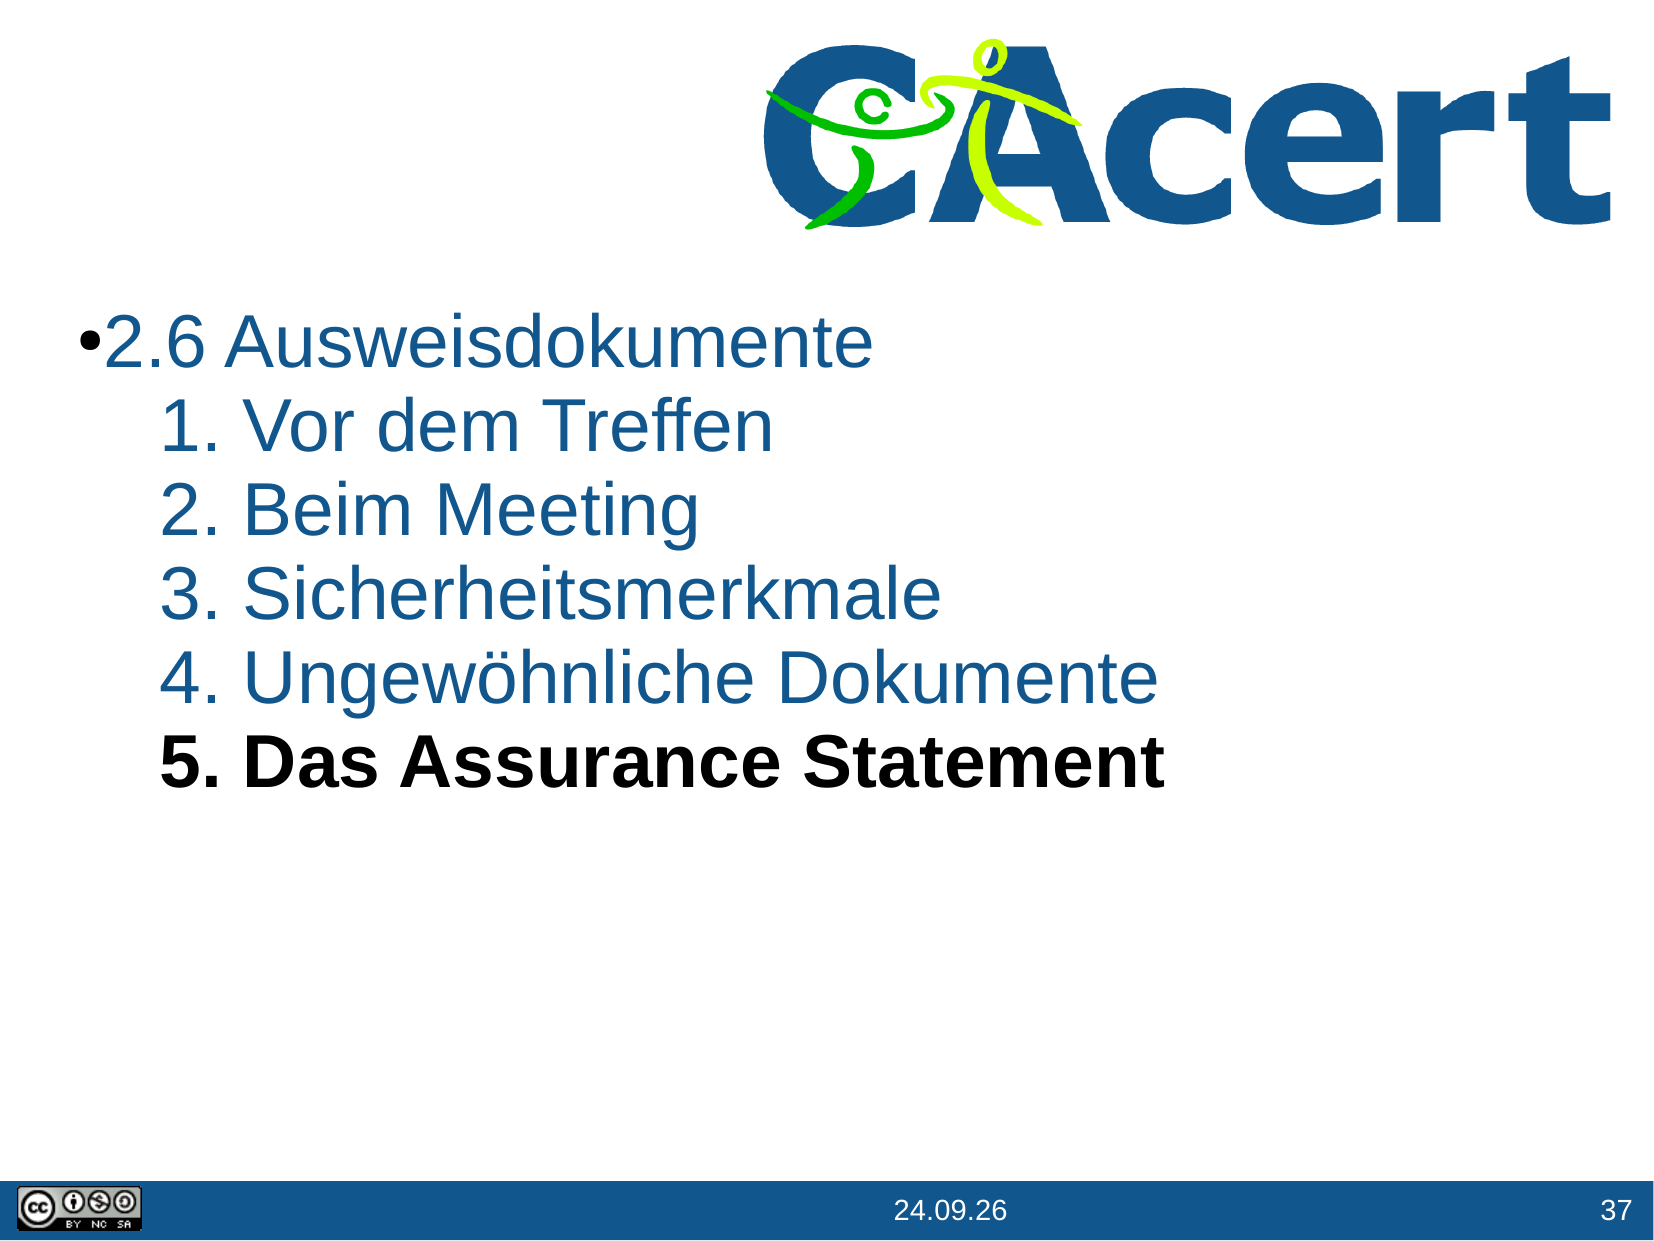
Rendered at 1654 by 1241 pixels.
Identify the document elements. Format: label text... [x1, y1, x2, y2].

title 2.6 Ausweisdokumente 1. Vor dem Treffen 2. Beim Meeting 3. Sicherheitsmerkmale 4. Ungewöhnliche Dokumente 5. Das Assurance Statement [76, 299, 1565, 804]
picture [17, 1186, 142, 1231]
picture [761, 35, 1613, 231]
